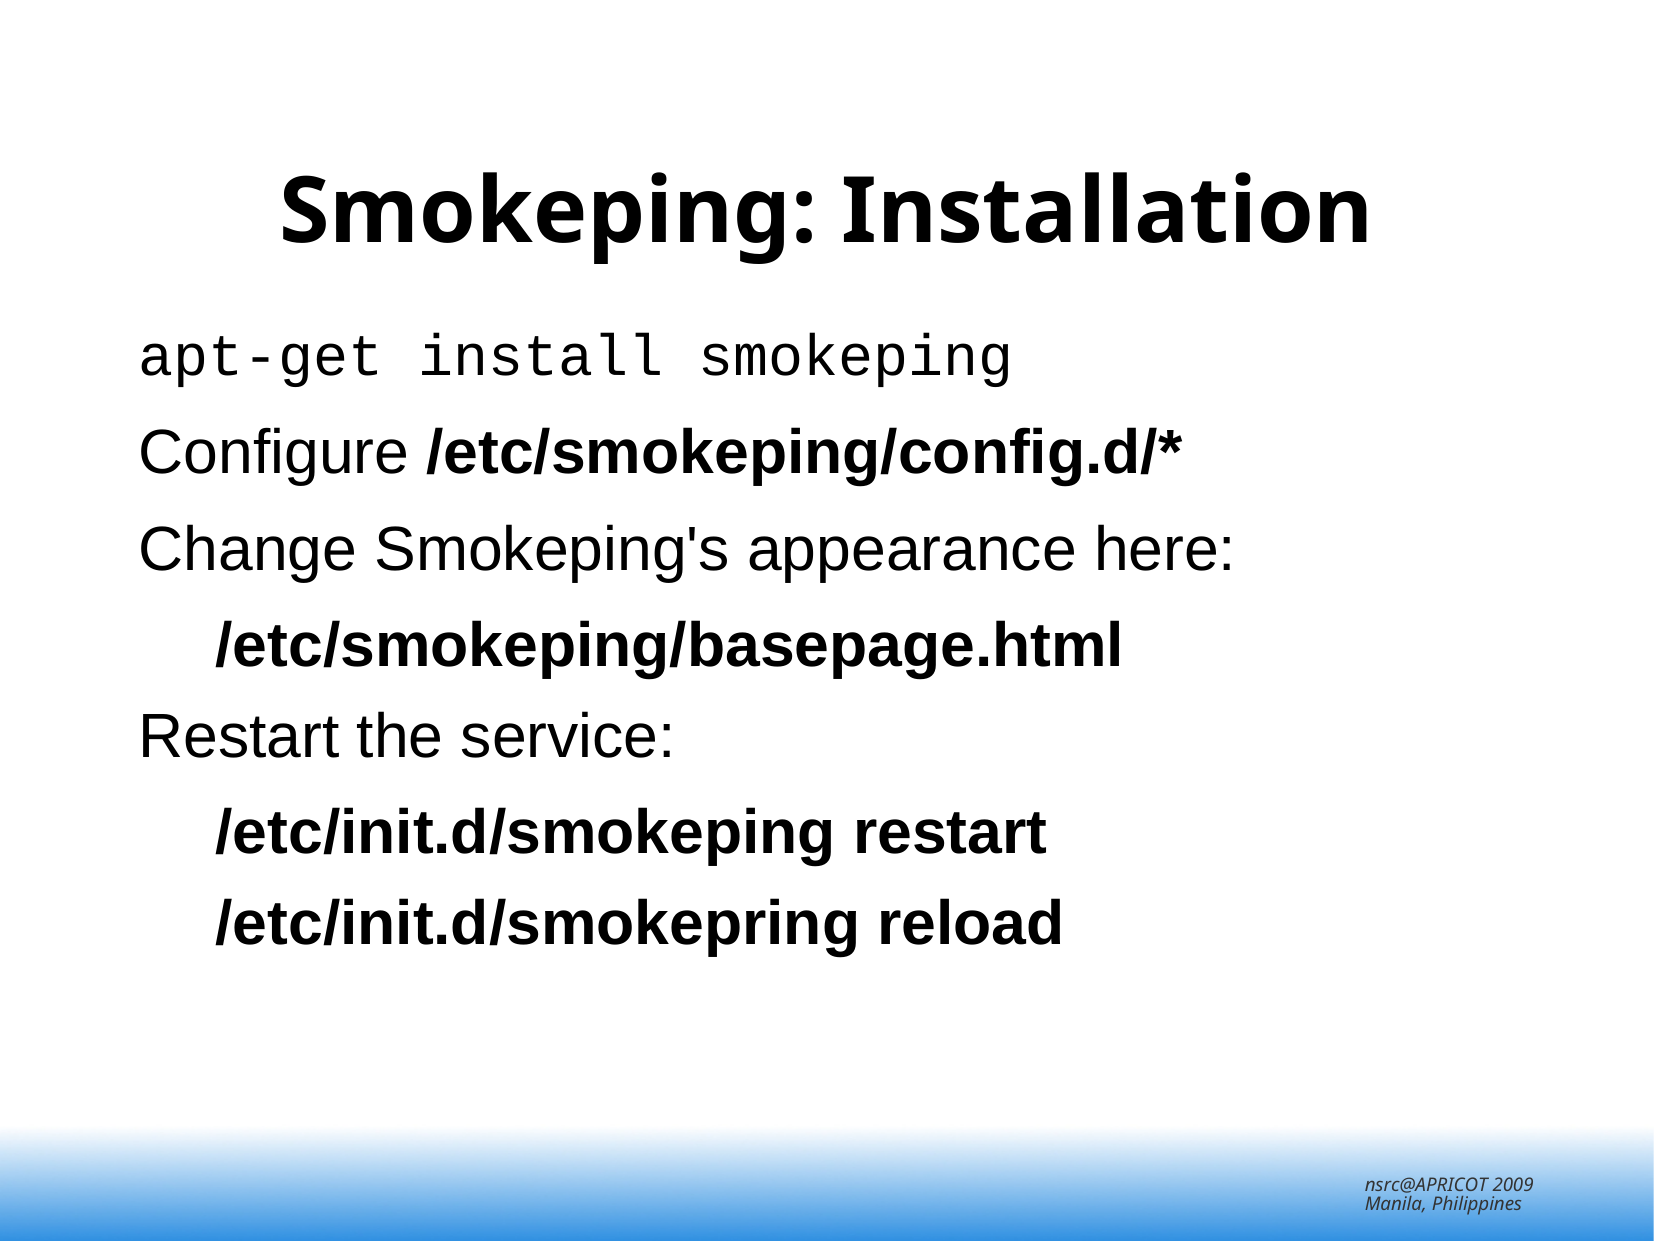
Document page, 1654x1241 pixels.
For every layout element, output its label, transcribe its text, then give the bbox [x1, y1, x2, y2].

picture [0, 1124, 1654, 1241]
list apt-get install smokeping Configure /etc/smokeping/config.d/* Change Smokeping's appearance here: /etc/smokeping/basepage.html Restart the service: /etc/init.d/smokeping restart /etc/init.d/smokepring reload [121, 327, 1559, 1127]
title Smokeping: Installation [121, 102, 1534, 311]
